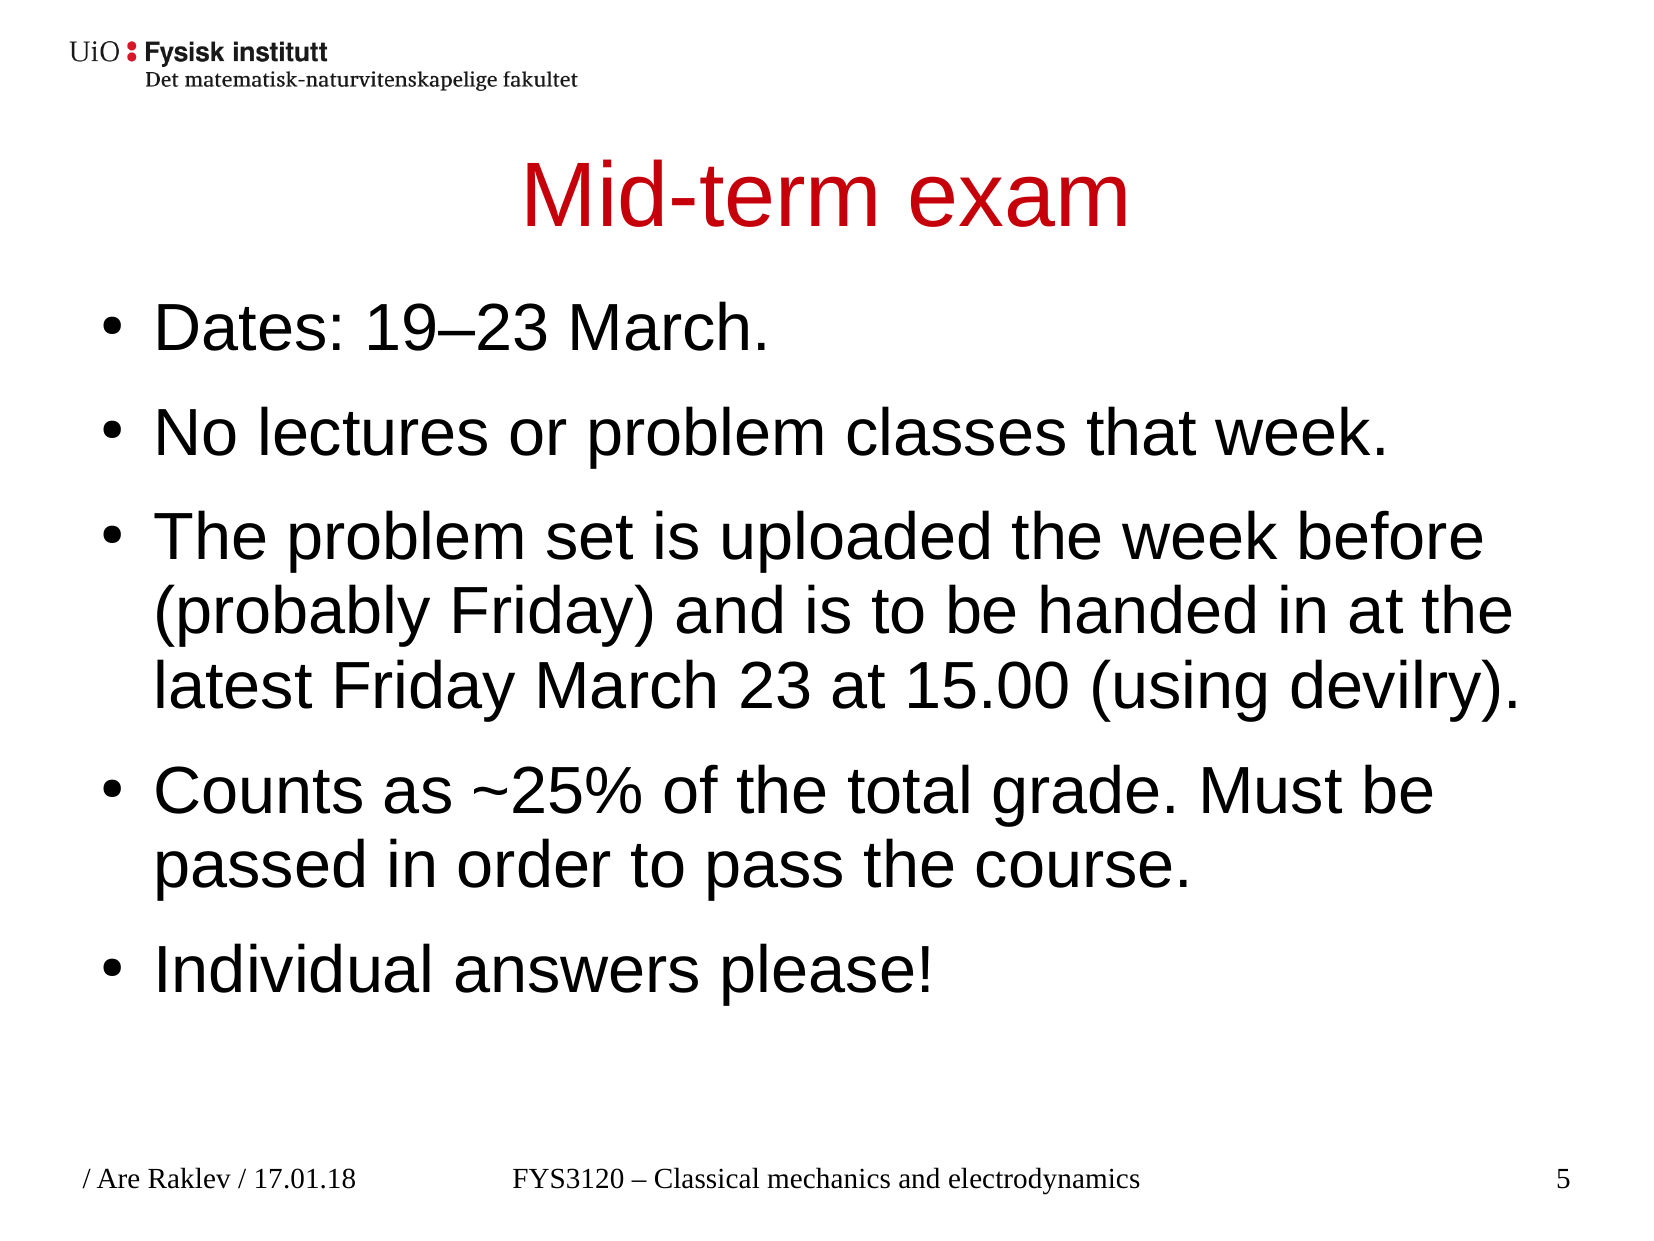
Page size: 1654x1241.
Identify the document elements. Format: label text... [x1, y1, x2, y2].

title Mid-term exam [82, 90, 1571, 290]
picture [68, 37, 581, 93]
list Dates: 19–23 March. No lectures or problem classes that week. The problem set is uploaded the week before (probably Friday) and is to be handed in at the latest Friday March 23 at 15.00 (using devilry). Counts as ~25% of the total grade. Must be passed in order to pass the course. Individual answers please! [82, 290, 1571, 1094]
